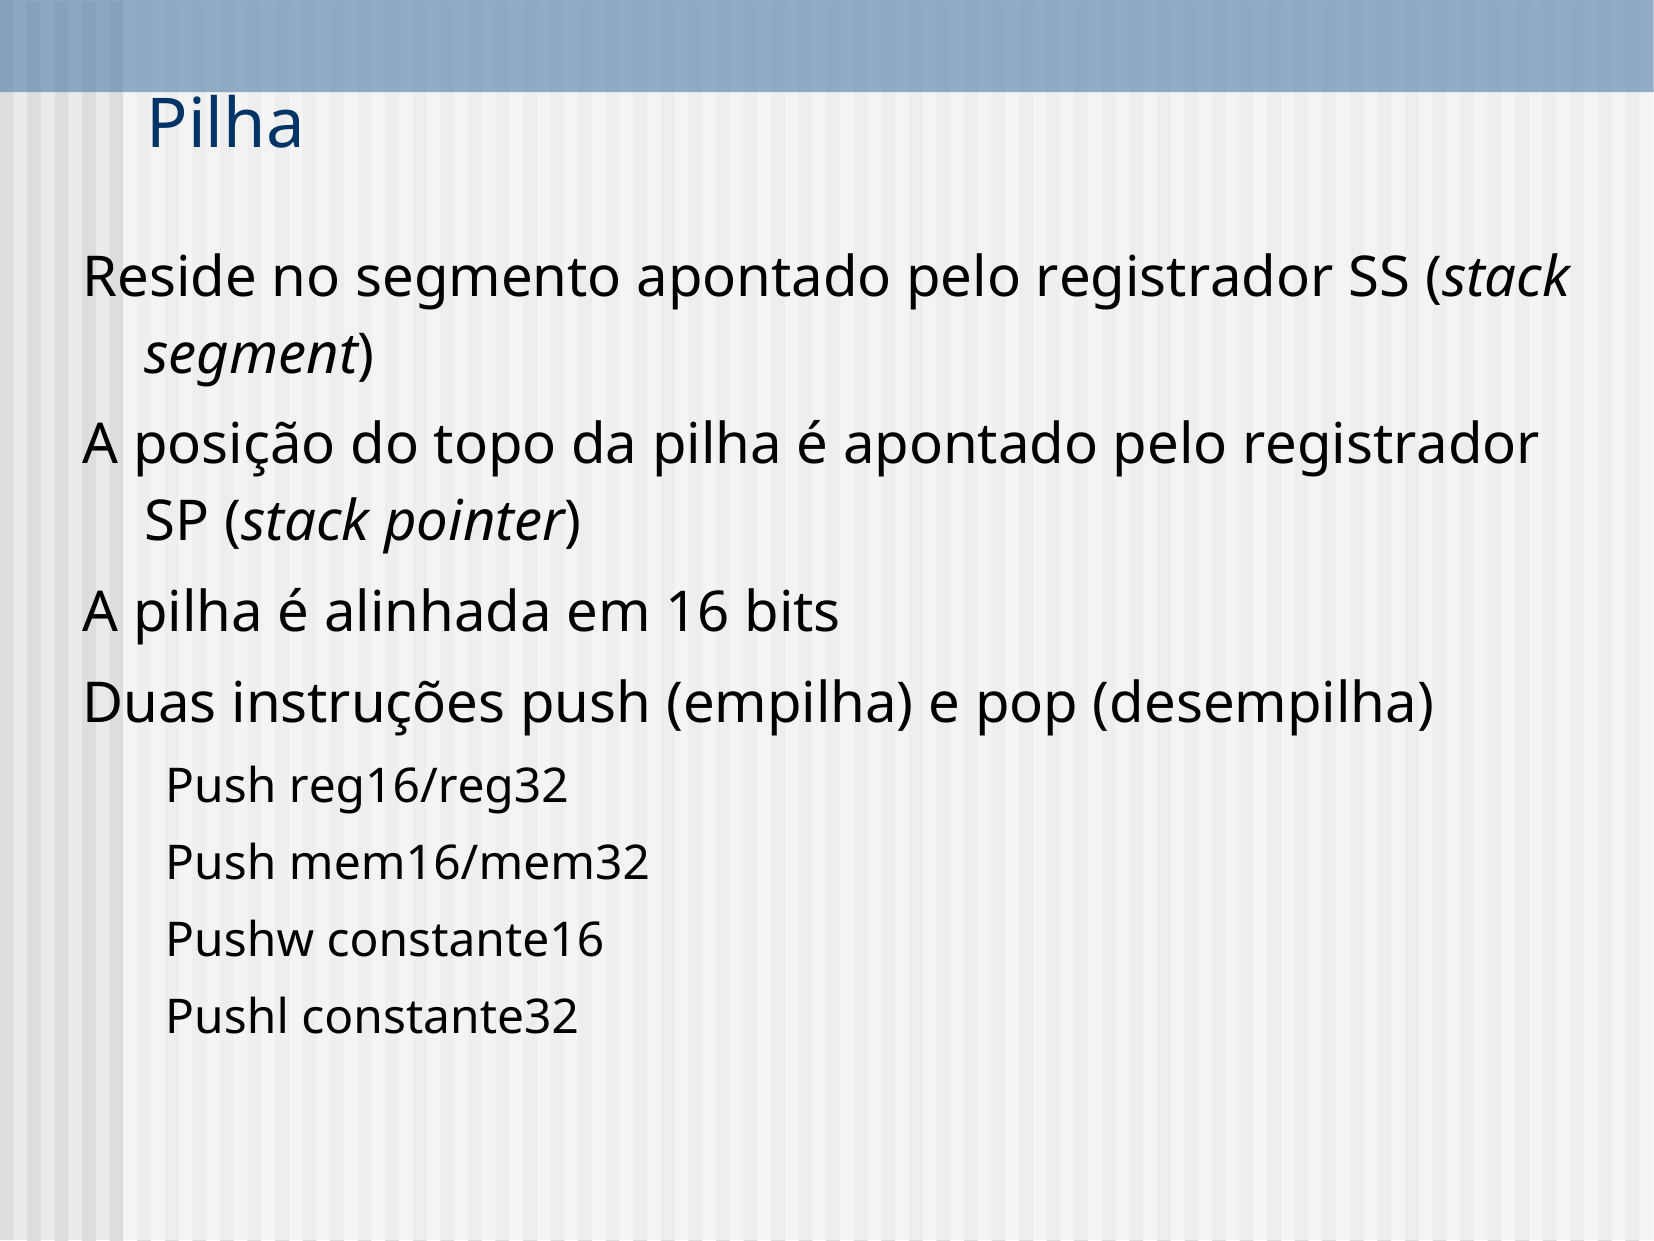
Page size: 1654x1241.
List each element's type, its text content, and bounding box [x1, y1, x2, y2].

list Reside no segmento apontado pelo registrador SS (stack segment) A posição do topo da pilha é apontado pelo registrador SP (stack pointer) A pilha é alinhada em 16 bits Duas instruções push (empilha) e pop (desempilha) Push reg16/reg32 Push mem16/mem32 Pushw constante16 Pushl constante32 [82, 236, 1571, 1094]
title Pilha [146, 36, 1536, 204]
